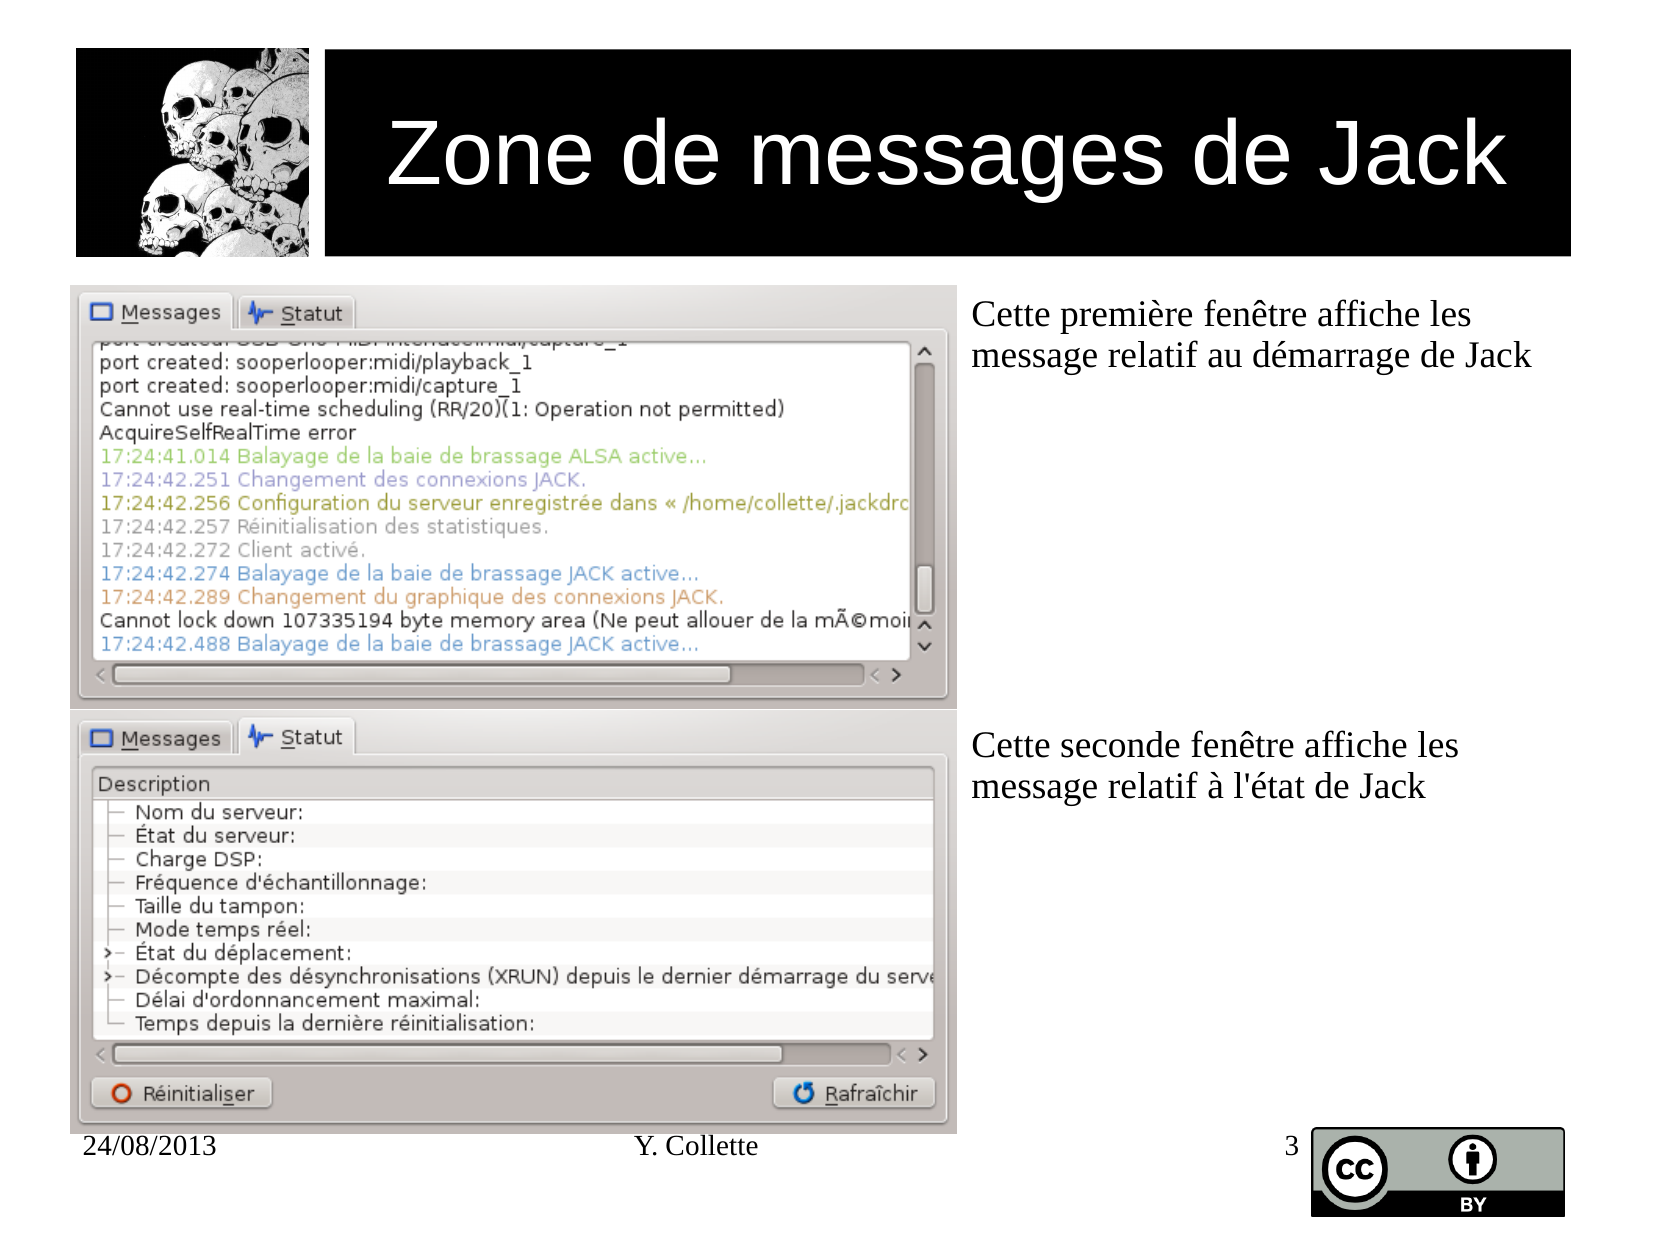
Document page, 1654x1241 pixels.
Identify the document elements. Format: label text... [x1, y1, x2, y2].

title Zone de messages de Jack [324, 49, 1571, 257]
picture [70, 285, 957, 709]
picture [1311, 1127, 1565, 1217]
picture [70, 710, 957, 1134]
picture [76, 48, 309, 257]
text_box Cette seconde fenêtre affiche les message relatif à l'état de Jack [956, 716, 1560, 815]
text_box Cette première fenêtre affiche les message relatif au démarrage de Jack [956, 285, 1560, 384]
